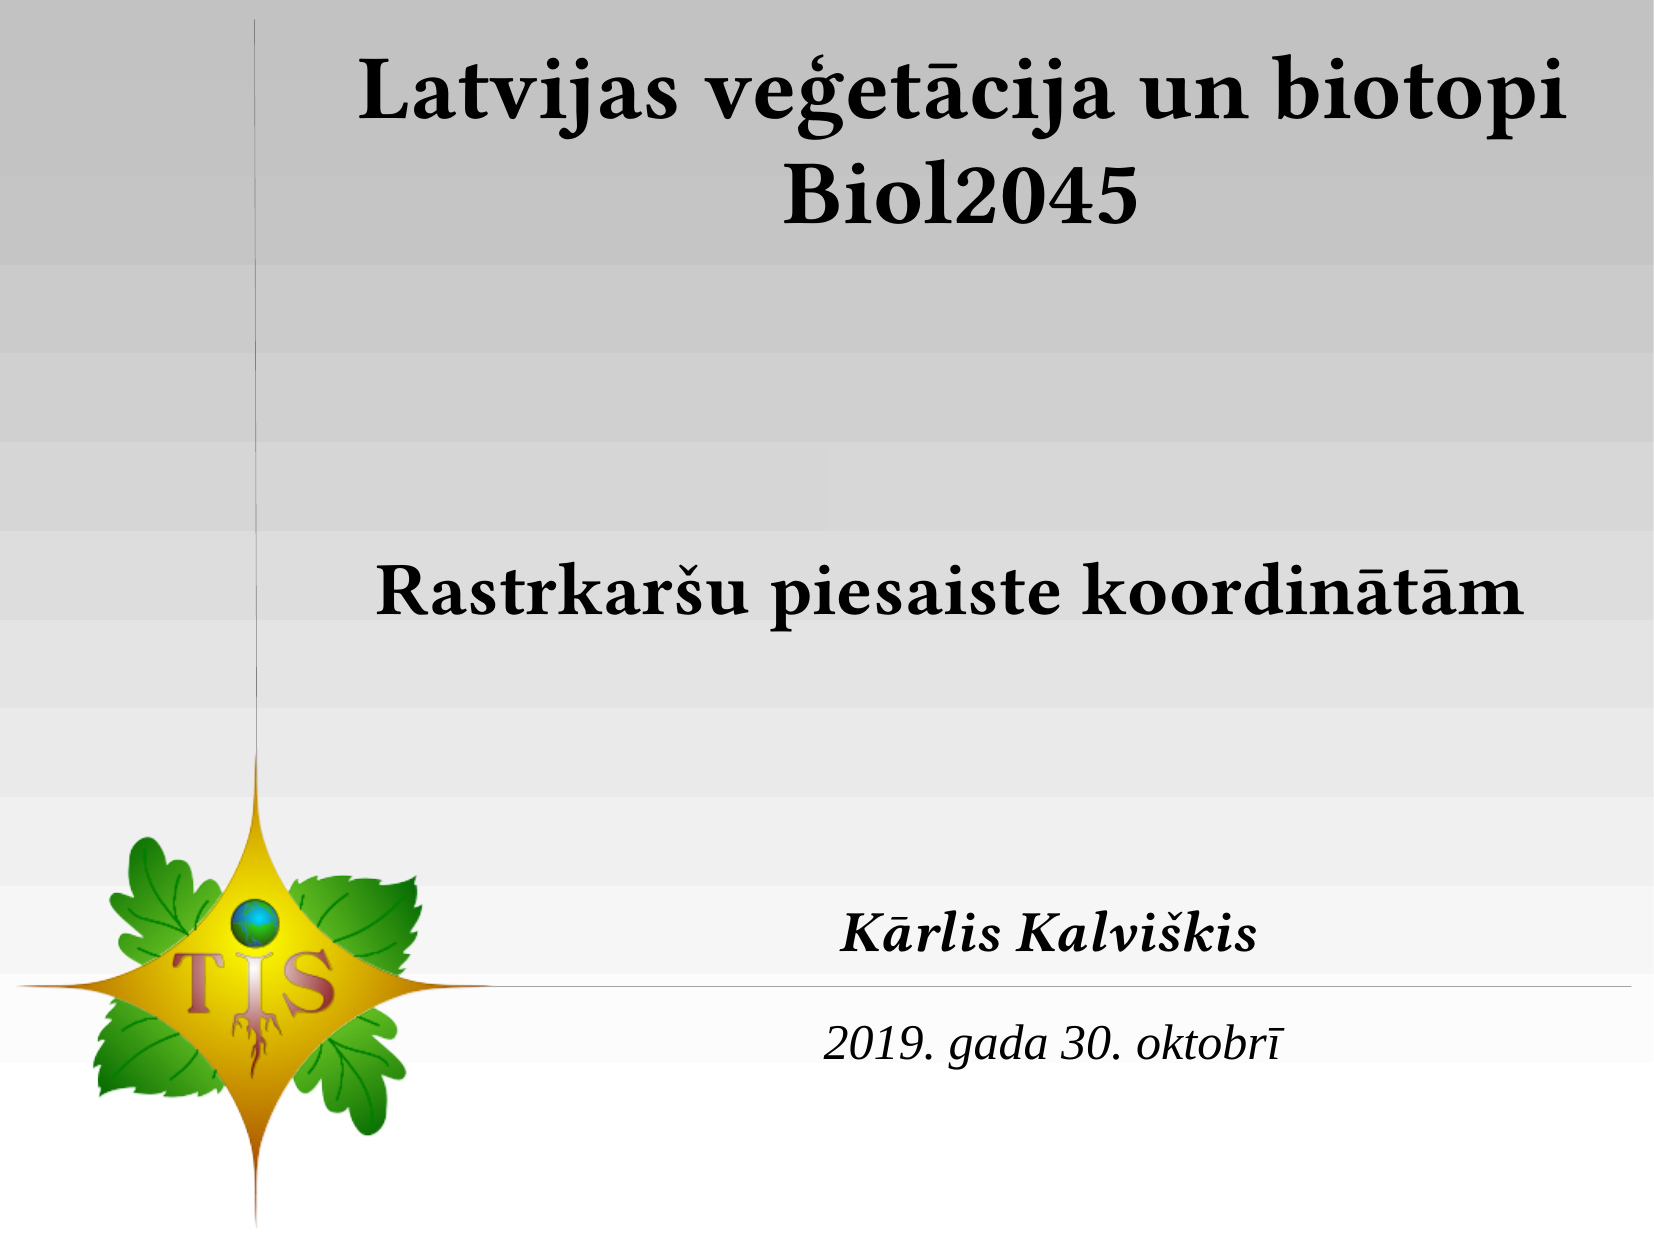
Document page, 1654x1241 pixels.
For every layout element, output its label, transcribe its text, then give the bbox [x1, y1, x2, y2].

picture [0, 0, 1654, 1241]
title Rastrkaršu piesaiste koordinātām [295, 324, 1607, 857]
text_box 2019. gada 30. oktobrī [491, 1007, 1613, 1068]
